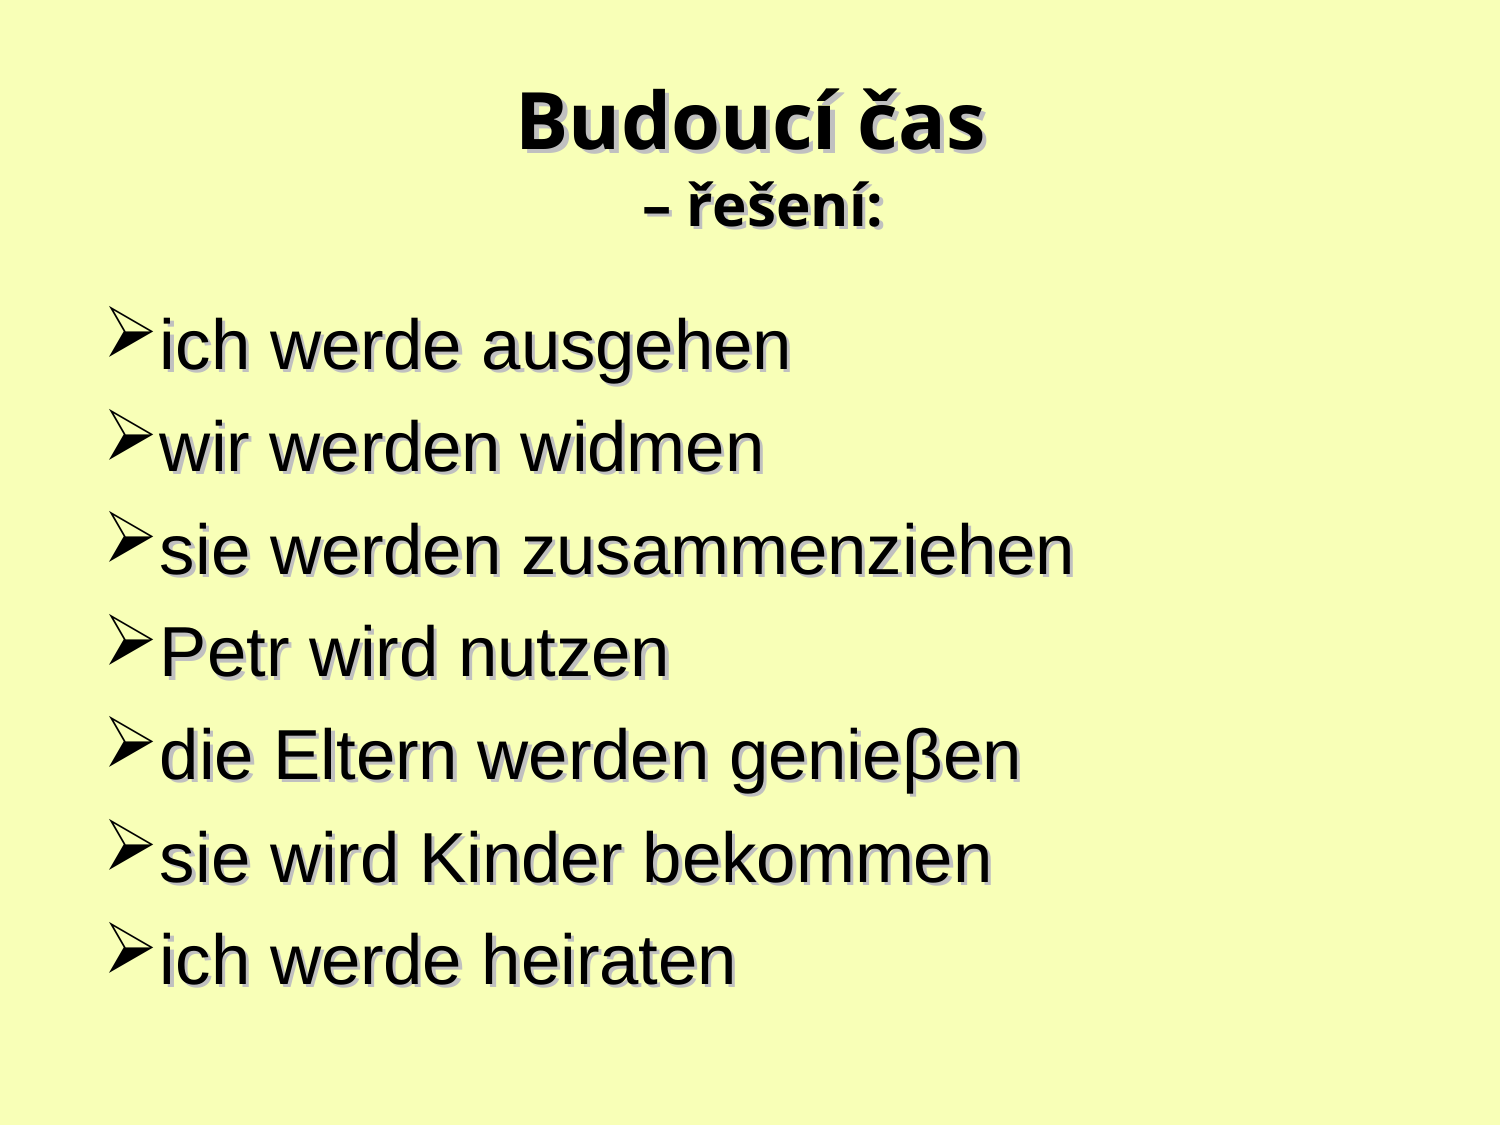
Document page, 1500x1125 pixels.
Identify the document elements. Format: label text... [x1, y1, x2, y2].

title Budoucí čas – řešení: [75, 40, 1451, 256]
list ich werde ausgehen wir werden widmen sie werden zusammenziehen Petr wird nutzen die Eltern werden genieβen sie wird Kinder bekommen ich werde heiraten [88, 290, 1452, 1059]
